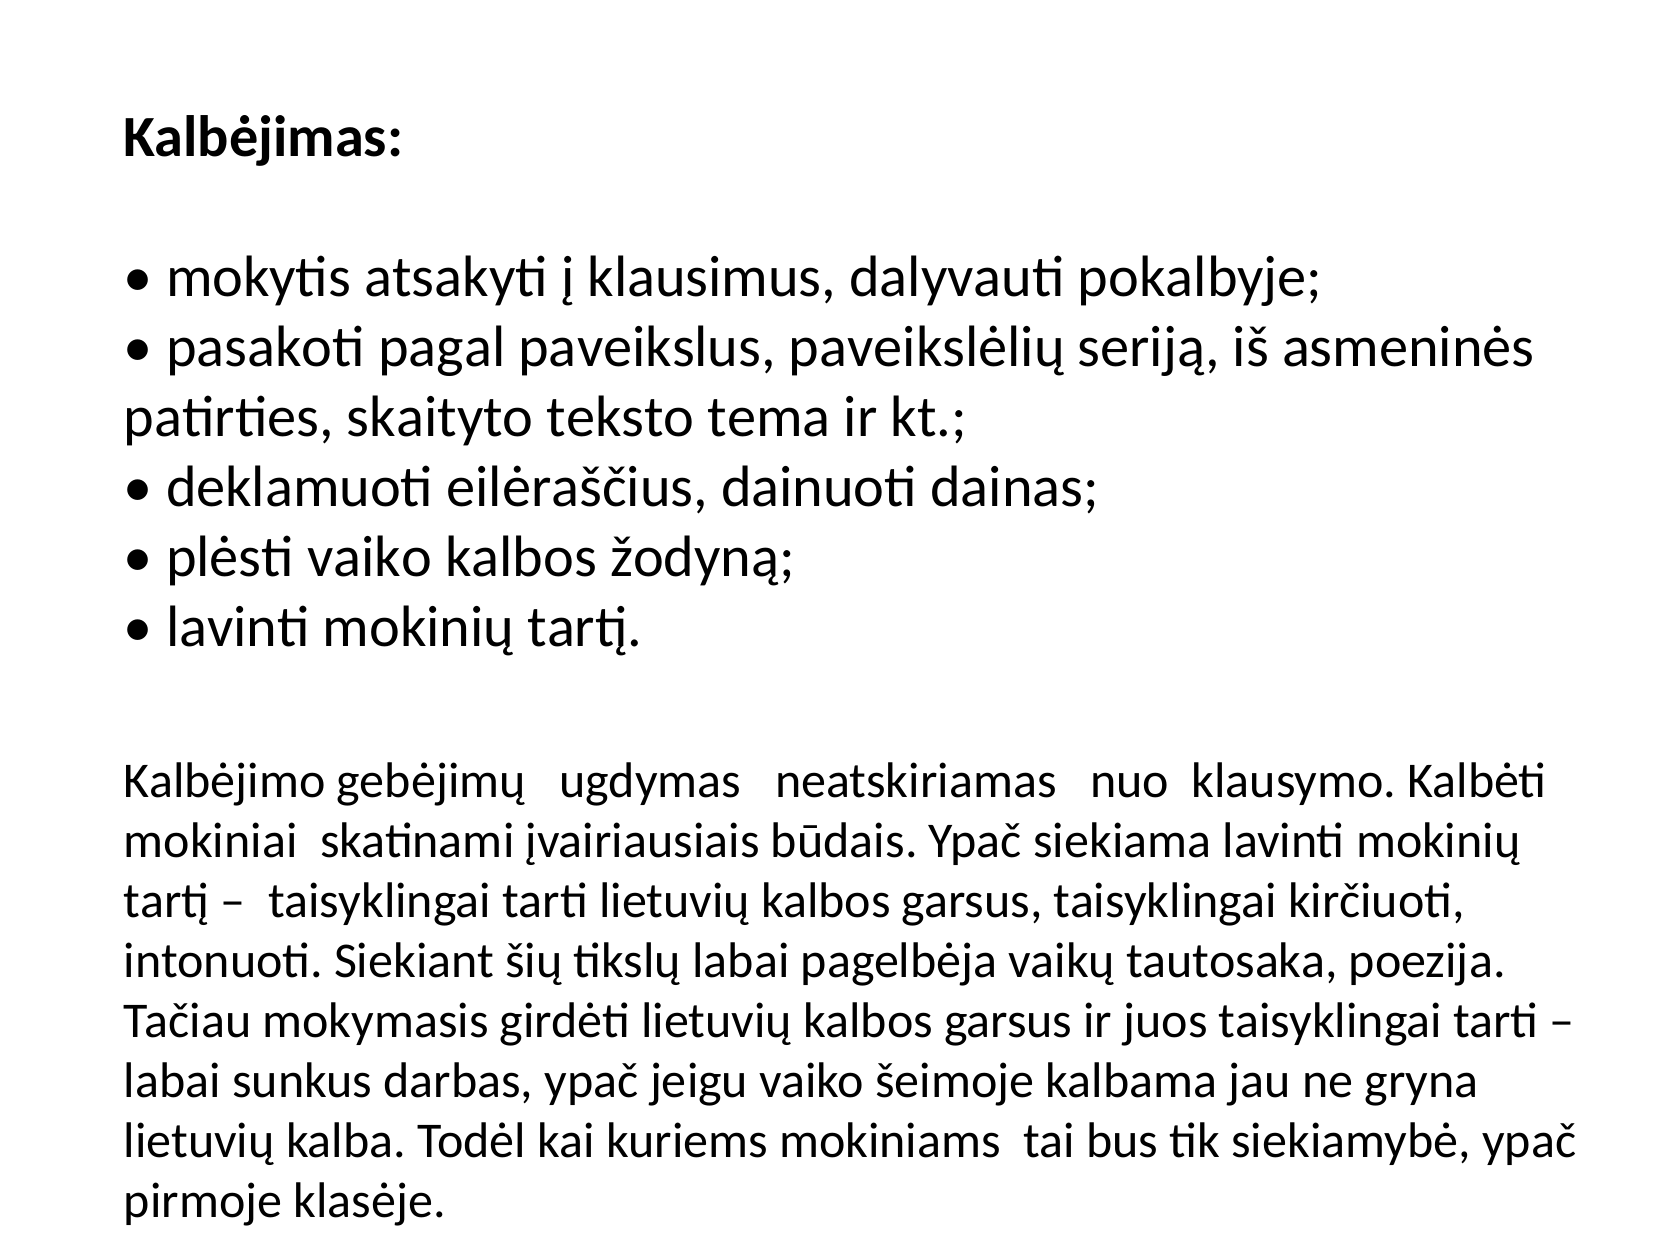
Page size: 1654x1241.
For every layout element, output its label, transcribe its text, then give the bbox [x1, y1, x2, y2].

text_box Kalbėjimas: • mokytis atsakyti į klausimus, dalyvauti pokalbyje; • pasakoti pagal paveikslus, paveikslėlių seriją, iš asmeninės patirties, skaityto teksto tema ir kt.; • deklamuoti eilėraščius, dainuoti dainas; • plėsti vaiko kalbos žodyną; • lavinti mokinių tartį. Kalbėjimo gebėjimų ugdymas neatskiriamas nuo klausymo. Kalbėti mokiniai skatinami įvairiausiais būdais. Ypač siekiama lavinti mokinių tartį – taisyklingai tarti lietuvių kalbos garsus, taisyklingai kirčiuoti, intonuoti. Siekiant šių tikslų labai pagelbėja vaikų tautosaka, poezija. Tačiau mokymasis girdėti lietuvių kalbos garsus ir juos taisyklingai tarti – labai sunkus darbas, ypač jeigu vaiko šeimoje kalbama jau ne gryna lietuvių kalba. Todėl kai kuriems mokiniams tai bus tik siekiamybė, ypač pirmoje klasėje. [108, 90, 1616, 1241]
